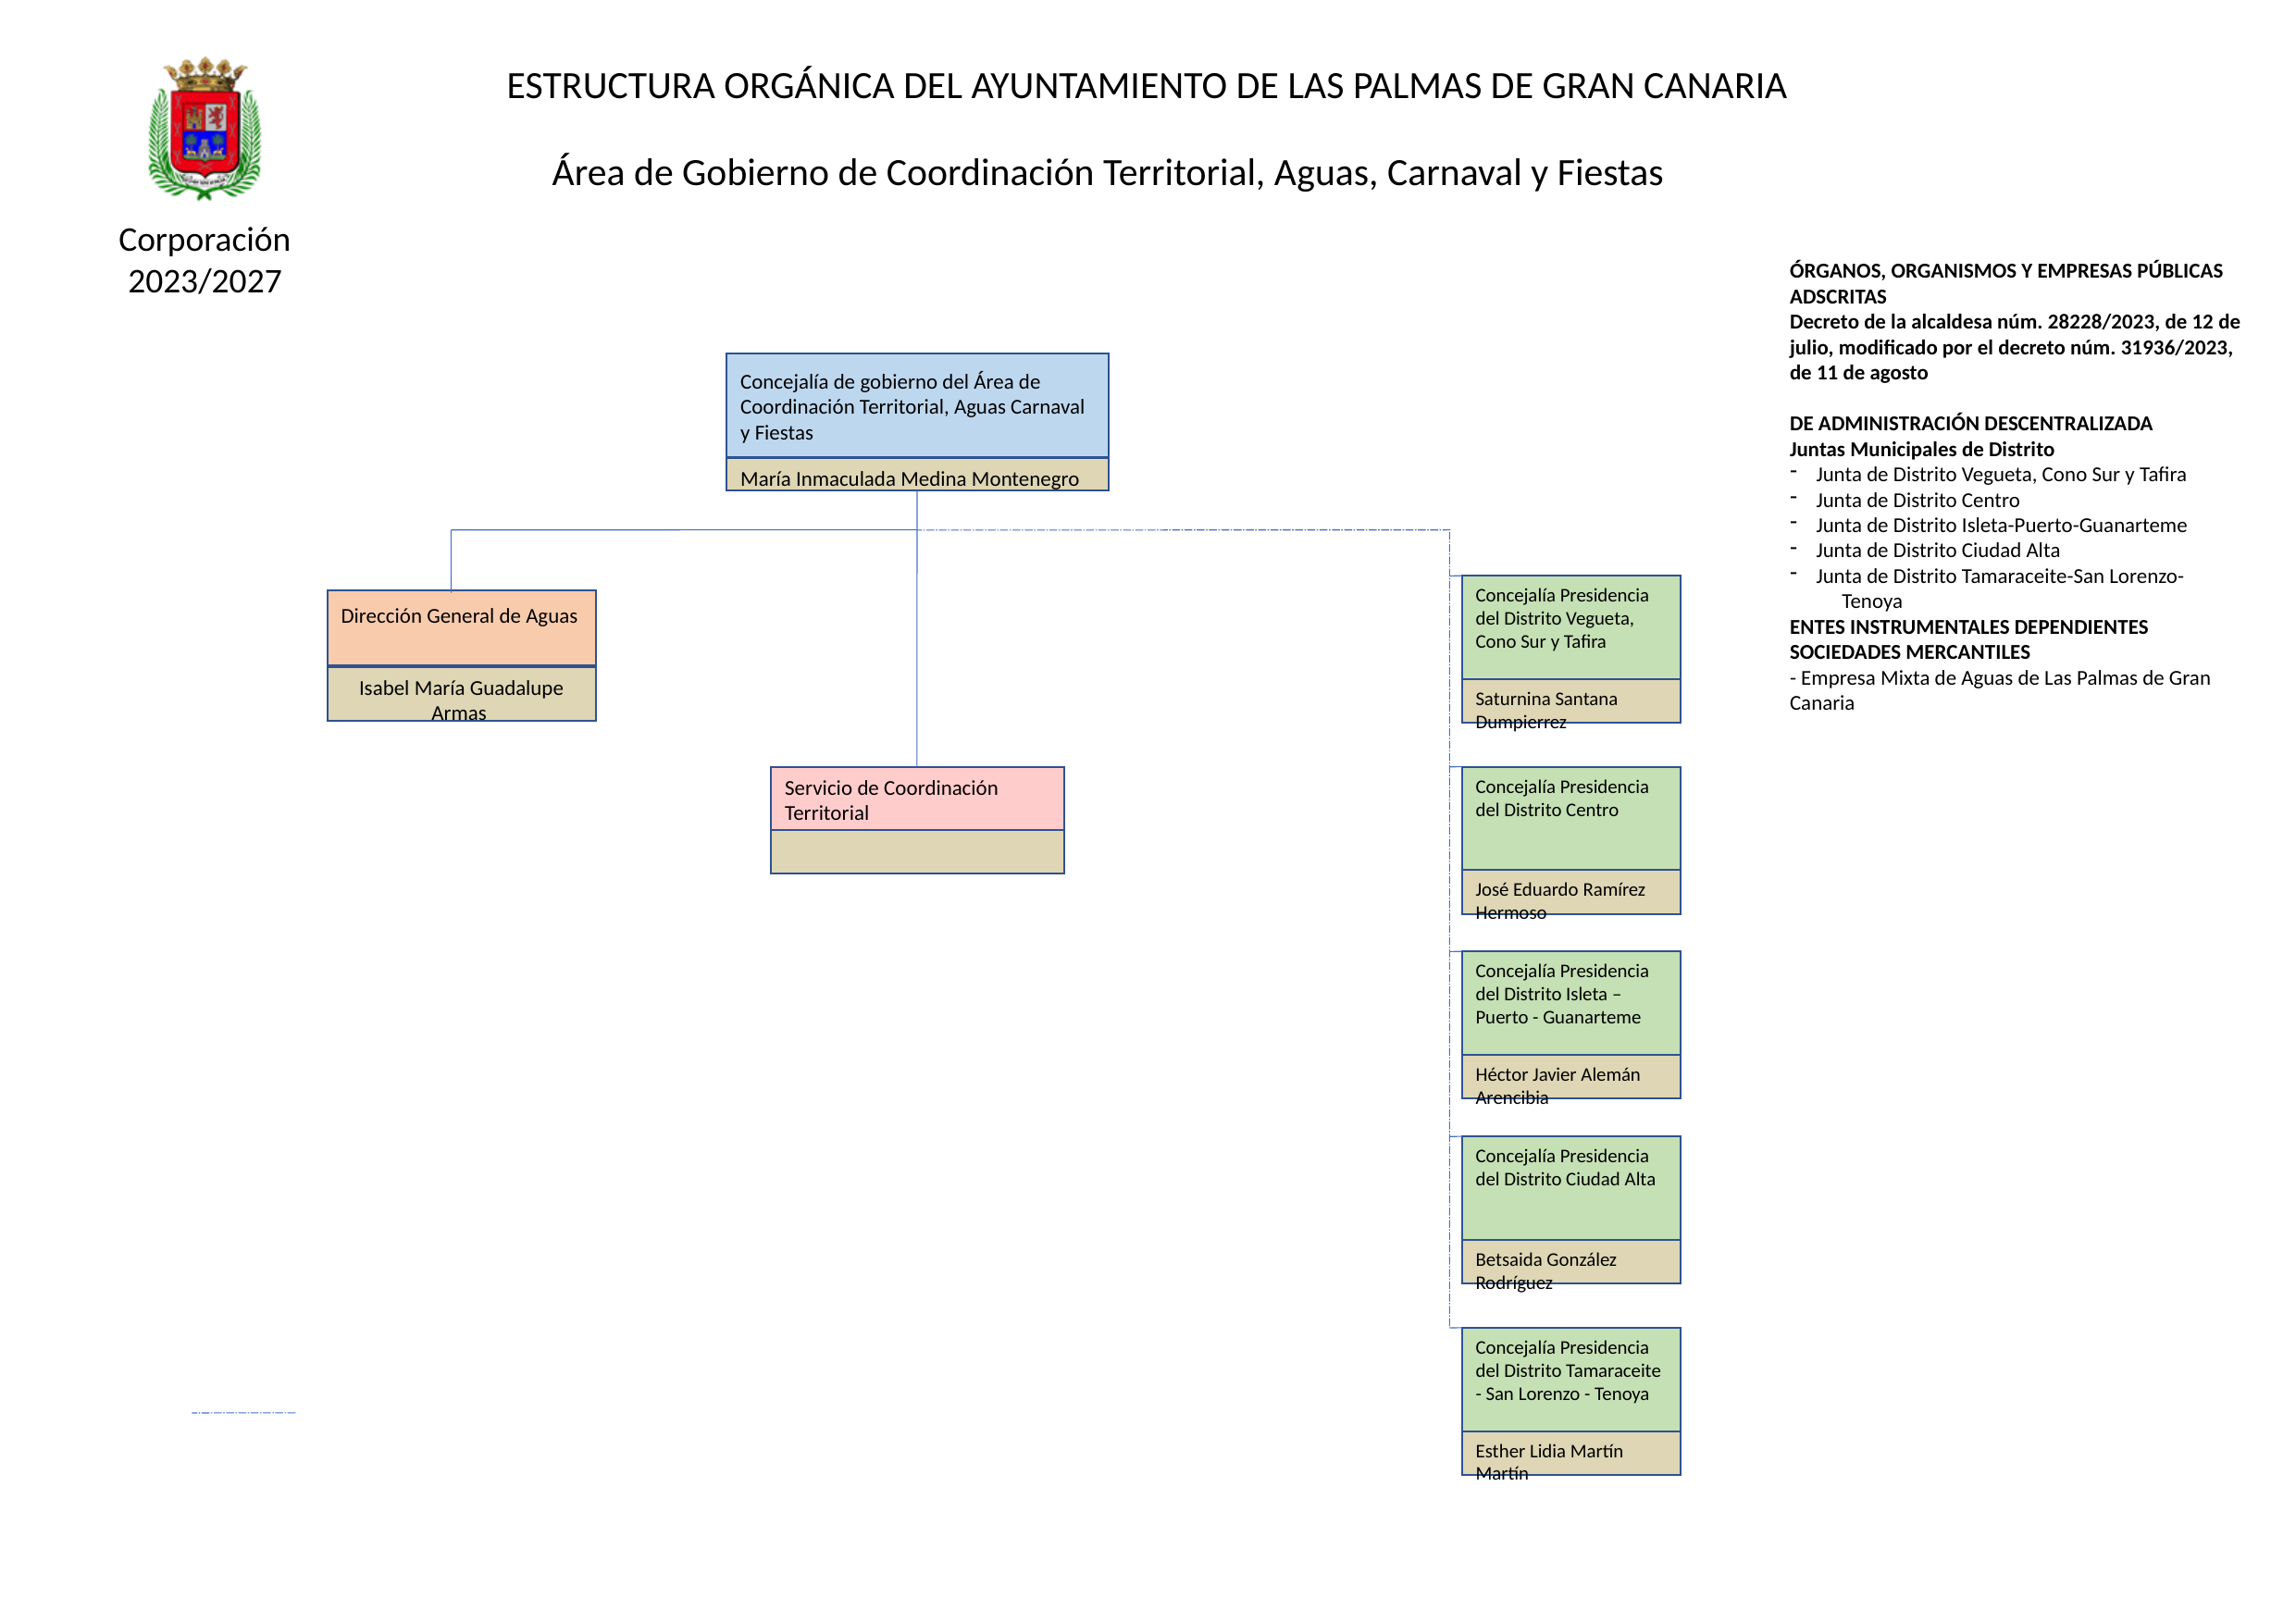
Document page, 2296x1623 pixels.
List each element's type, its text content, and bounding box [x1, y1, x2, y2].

text_box Dirección General de Aguas [328, 590, 596, 665]
text_box Corporación 2023/2027 [82, 209, 328, 306]
text_box Área de Gobierno de Coordinación Territorial, Aguas, Carnaval y Fiestas [539, 140, 1679, 201]
text_box Concejalía Presidencia del Distrito Tamaraceite - San Lorenzo - Tenoya [1462, 1328, 1681, 1431]
text_box Concejalía Presidencia del Distrito Isleta – Puerto - Guanarteme [1462, 951, 1681, 1055]
text_box Concejalía Presidencia del Distrito Ciudad Alta [1462, 1136, 1681, 1240]
text_box Servicio de Coordinación Territorial [771, 767, 1064, 830]
text_box Betsaida González Rodríguez [1462, 1240, 1681, 1283]
text_box José Eduardo Ramírez Hermoso [1462, 870, 1681, 914]
text_box Concejalía Presidencia del Distrito Vegueta, Cono Sur y Tafira [1462, 576, 1681, 679]
text_box Héctor Javier Alemán Arencibia [1462, 1055, 1681, 1098]
text_box ESTRUCTURA ORGÁNICA DEL AYUNTAMIENTO DE LAS PALMAS DE GRAN CANARIA [493, 53, 1802, 113]
text_box Concejalía de gobierno del Área de Coordinación Territorial, Aguas Carnaval y Fiestas [726, 353, 1109, 458]
text_box Isabel María Guadalupe Armas [328, 667, 596, 721]
picture [146, 53, 263, 204]
text_box María Inmaculada Medina Montenegro [726, 458, 1109, 490]
text_box Saturnina Santana Dumpierrez [1462, 679, 1681, 723]
text_box ÓRGANOS, ORGANISMOS Y EMPRESAS PÚBLICAS ADSCRITAS Decreto de la alcaldesa núm. 28228/2023, de 12 de julio, modificado por el decreto núm. 31936/2023, de 11 de agosto DE ADMINISTRACIÓN DESCENTRALIZADA Juntas Municipales de Distrito Junta de Distrito Vegueta, Cono Sur y Tafira Junta de Distrito Centro Junta de Distrito Isleta-Puerto-Guanarteme Junta de Distrito Ciudad Alta Junta de Distrito Tamaraceite-San Lorenzo-Tenoya ENTES INSTRUMENTALES DEPENDIENTES SOCIEDADES MERCANTILES - Empresa Mixta de Aguas de Las Palmas de Gran Canaria [1776, 250, 2255, 773]
text_box Esther Lidia Martín Martín [1462, 1431, 1681, 1475]
text_box Concejalía Presidencia del Distrito Centro [1462, 767, 1681, 870]
text_box [771, 830, 1064, 873]
